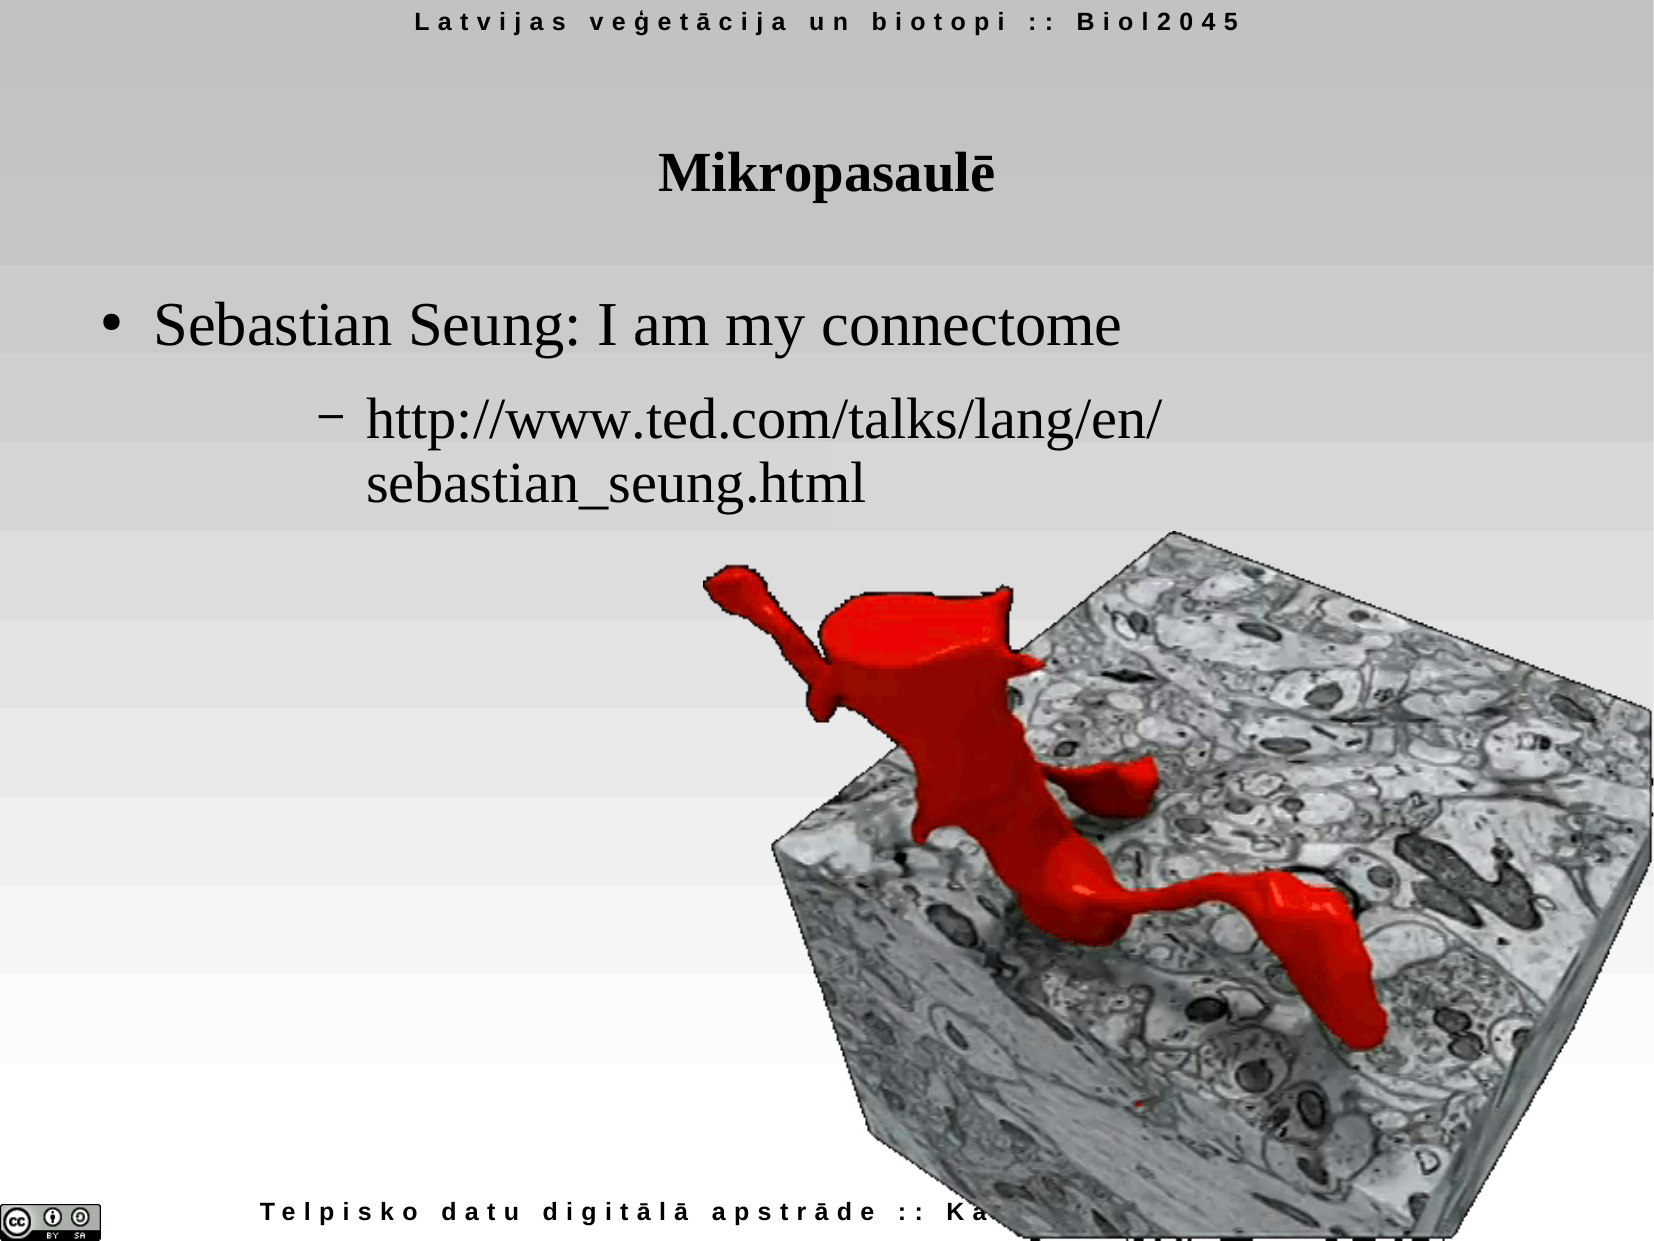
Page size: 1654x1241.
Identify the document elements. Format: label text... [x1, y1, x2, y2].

picture [0, 0, 1654, 1241]
title Mikropasaulē [29, 49, 1625, 296]
list Sebastian Seung: I am my connectome http://www.ted.com/talks/lang/en/sebastian_seung.html [82, 289, 1571, 1113]
